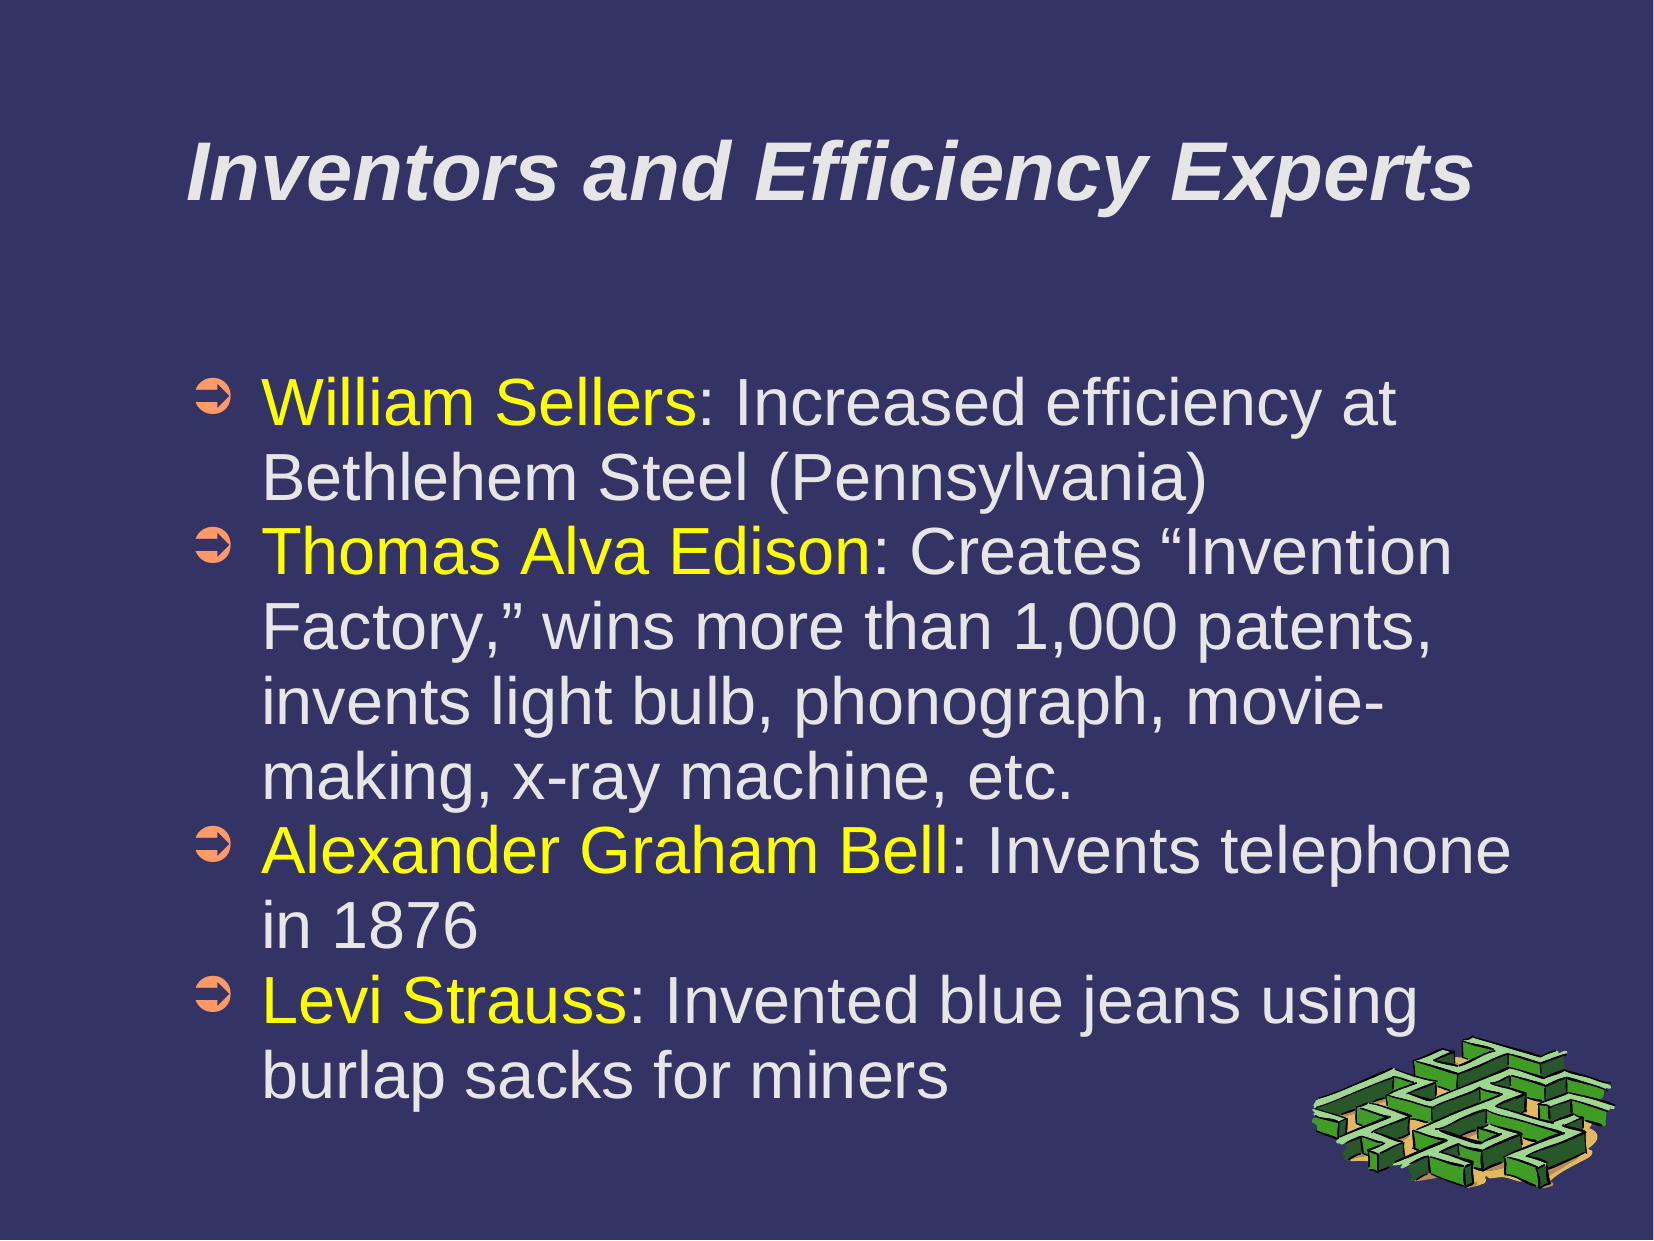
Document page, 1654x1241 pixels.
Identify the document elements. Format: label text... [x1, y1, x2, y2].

list William Sellers: Increased efficiency at Bethlehem Steel (Pennsylvania) Thomas Alva Edison: Creates “Invention Factory,” wins more than 1,000 patents, invents light bulb, phonograph, movie-making, x-ray machine, etc. Alexander Graham Bell: Invents telephone in 1876 Levi Strauss: Invented blue jeans using burlap sacks for miners [178, 364, 1570, 1132]
title Inventors and Efficiency Experts [125, 75, 1538, 268]
